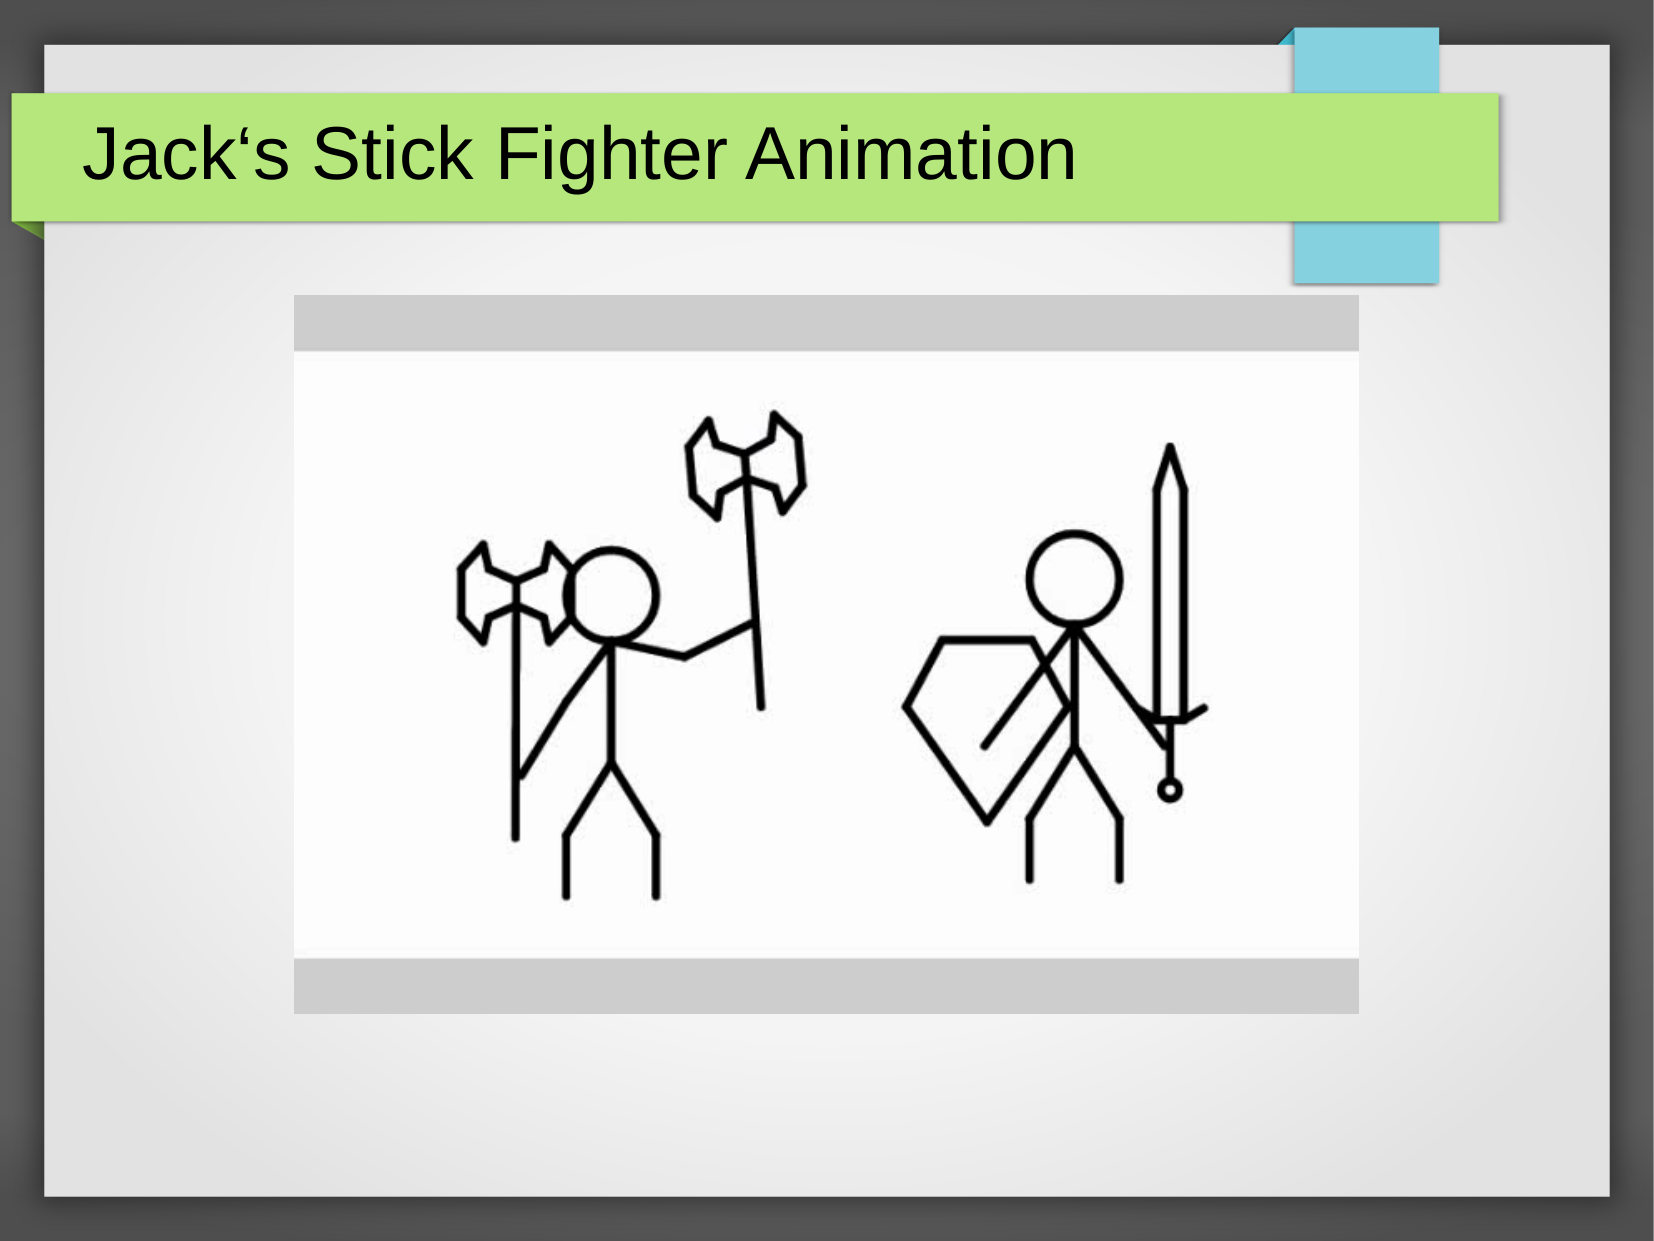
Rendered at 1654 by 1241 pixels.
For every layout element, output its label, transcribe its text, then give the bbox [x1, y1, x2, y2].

picture [0, 0, 1654, 1241]
text_box [293, 295, 1360, 1015]
title Jack‘s Stick Fighter Animation [82, 94, 1264, 213]
